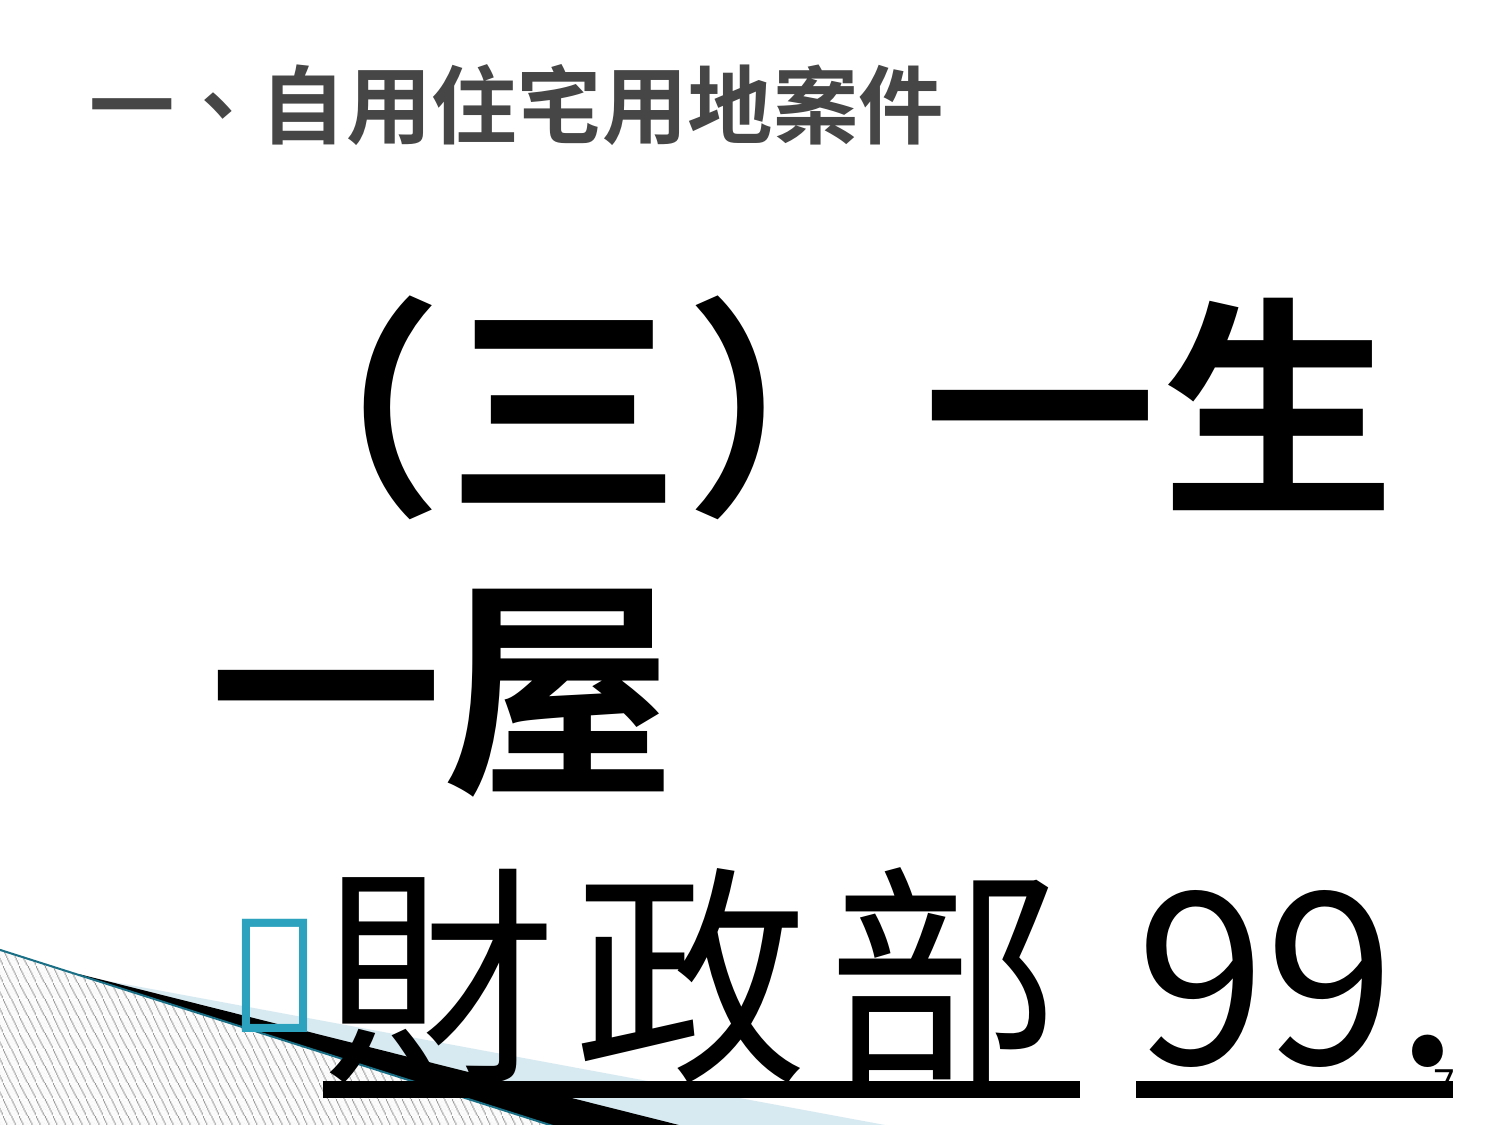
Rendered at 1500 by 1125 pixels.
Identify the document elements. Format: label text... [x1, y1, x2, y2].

picture [346, 1066, 405, 1081]
picture [0, 952, 543, 1125]
list （三）一生一屋 財政部99.10.29台財稅字第09904088910號函土地所有權人先後訂約分次出售持分土地予其同一成年子女，無土地稅法第34條第5項規定之適用，應以自用住宅房地同時一次訂約出售者為限。 [194, 255, 1411, 835]
slide_number <編號> [1418, 1051, 1479, 1112]
title 一、自用住宅用地案件 [75, 45, 1425, 233]
